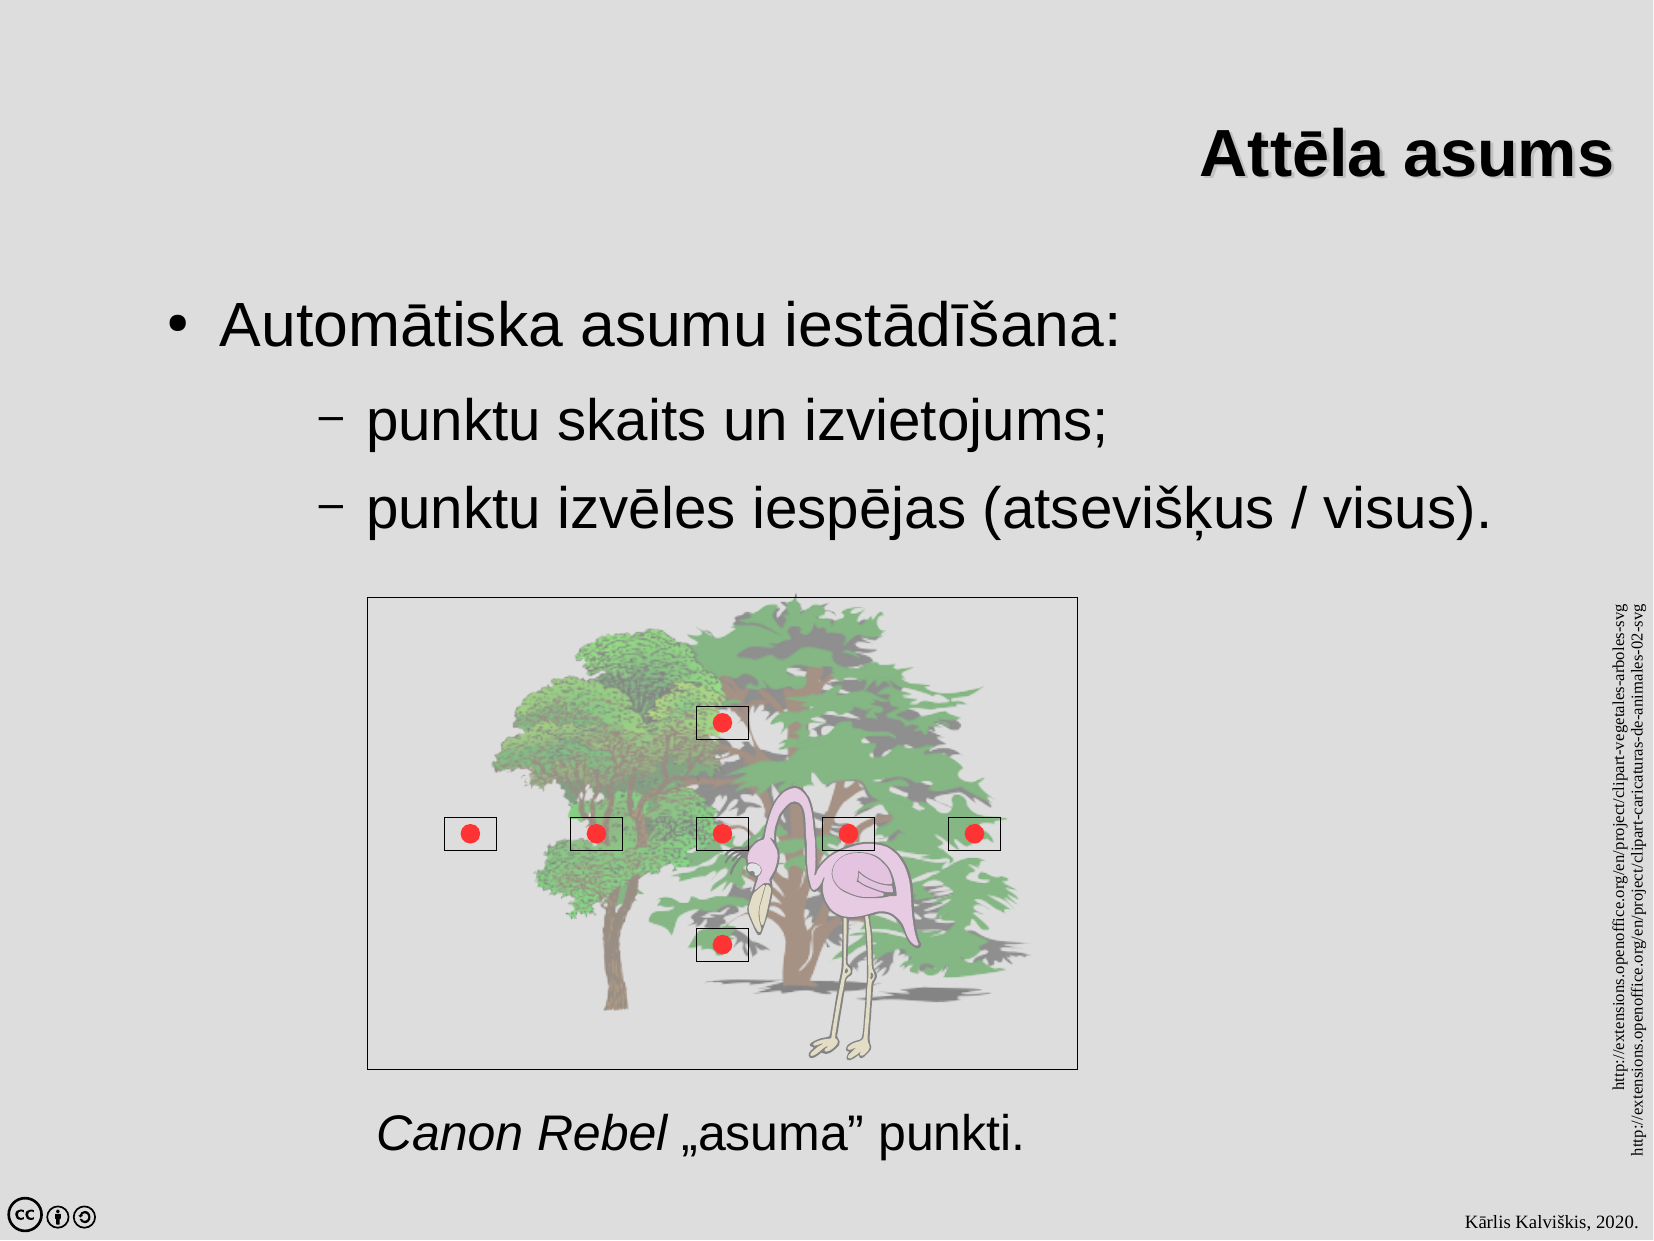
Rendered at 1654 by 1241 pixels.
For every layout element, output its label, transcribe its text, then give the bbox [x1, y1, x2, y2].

text_box [367, 1010, 1078, 1070]
list Automātiska asumu iestādīšana: punktu skaits un izvietojums; punktu izvēles iespējas (atsevišķus / visus). [82, 290, 1571, 1010]
title Attēla asums [42, 49, 1615, 257]
text_box http://extensions.openoffice.org/en/project/clipart-vegetales-arboles-svg http://extensions.openoffice.org/en/project/clipart-caricaturas-de-animales-02-svg [1601, 588, 1654, 1172]
text_box Canon Rebel „asuma” punkti. [361, 1097, 1042, 1169]
